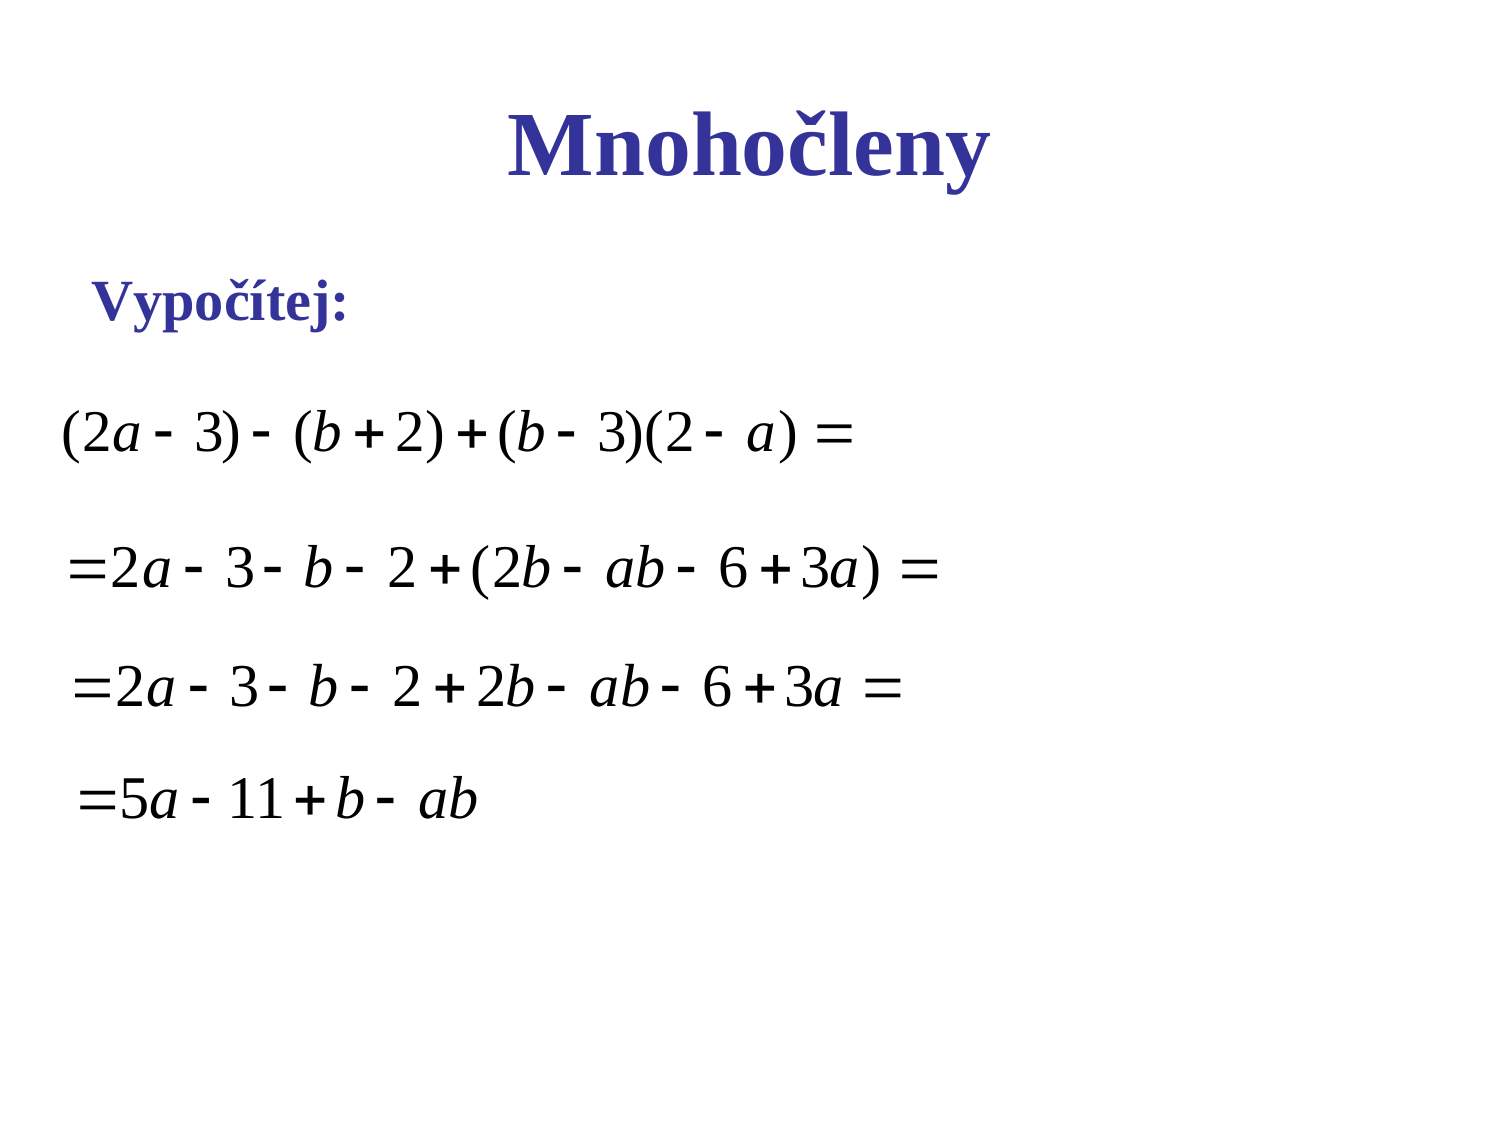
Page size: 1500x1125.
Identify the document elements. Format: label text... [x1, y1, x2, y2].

chart [53, 397, 857, 477]
chart [54, 532, 940, 613]
title Mnohočleny [75, 45, 1426, 233]
text_box Vypočítej: [76, 245, 1211, 350]
chart [64, 763, 492, 835]
chart [59, 650, 904, 722]
